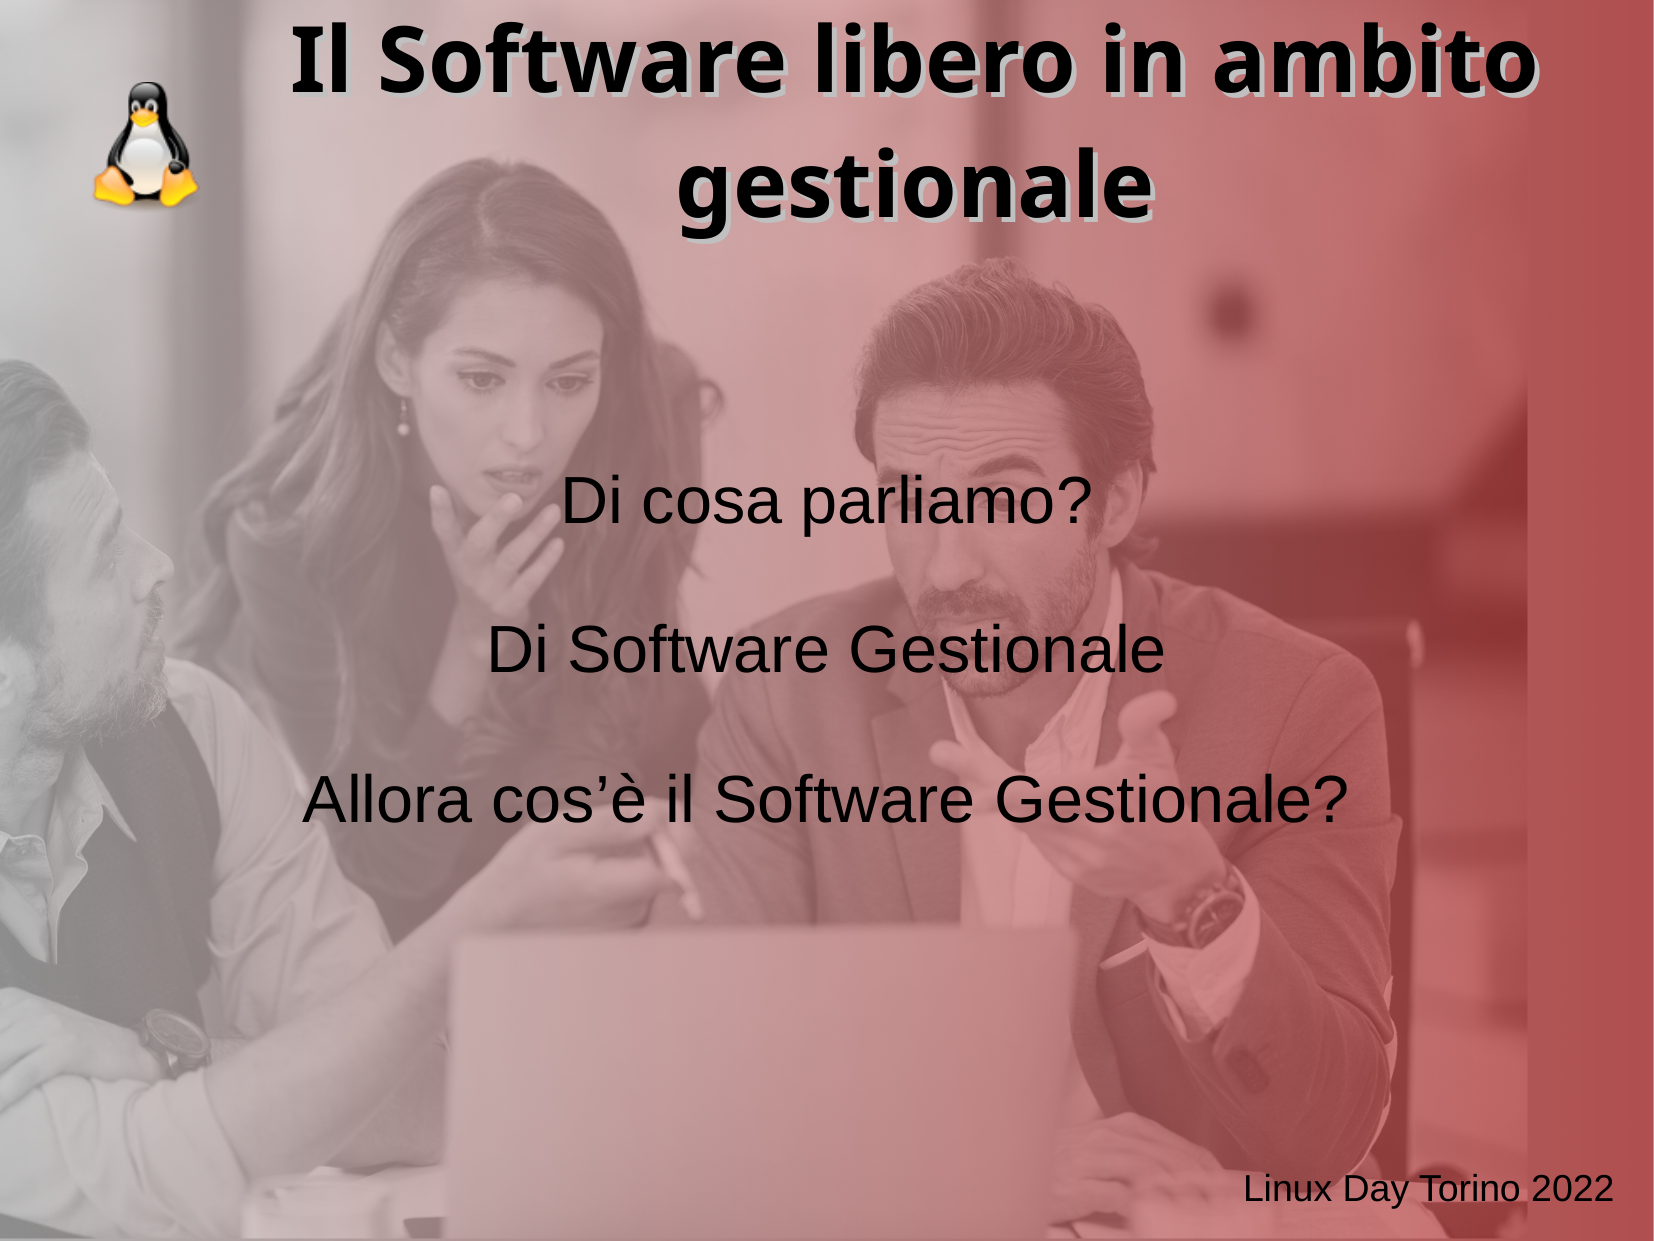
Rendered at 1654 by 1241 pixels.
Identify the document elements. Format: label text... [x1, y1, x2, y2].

subtitle Di cosa parliamo? Di Software Gestionale Allora cos’è il Software Gestionale? [82, 290, 1571, 1010]
title Il Software libero in ambito gestionale [259, 17, 1571, 222]
picture [0, 0, 1654, 1241]
text_box Linux Day Torino 2022 [1228, 1159, 1630, 1217]
